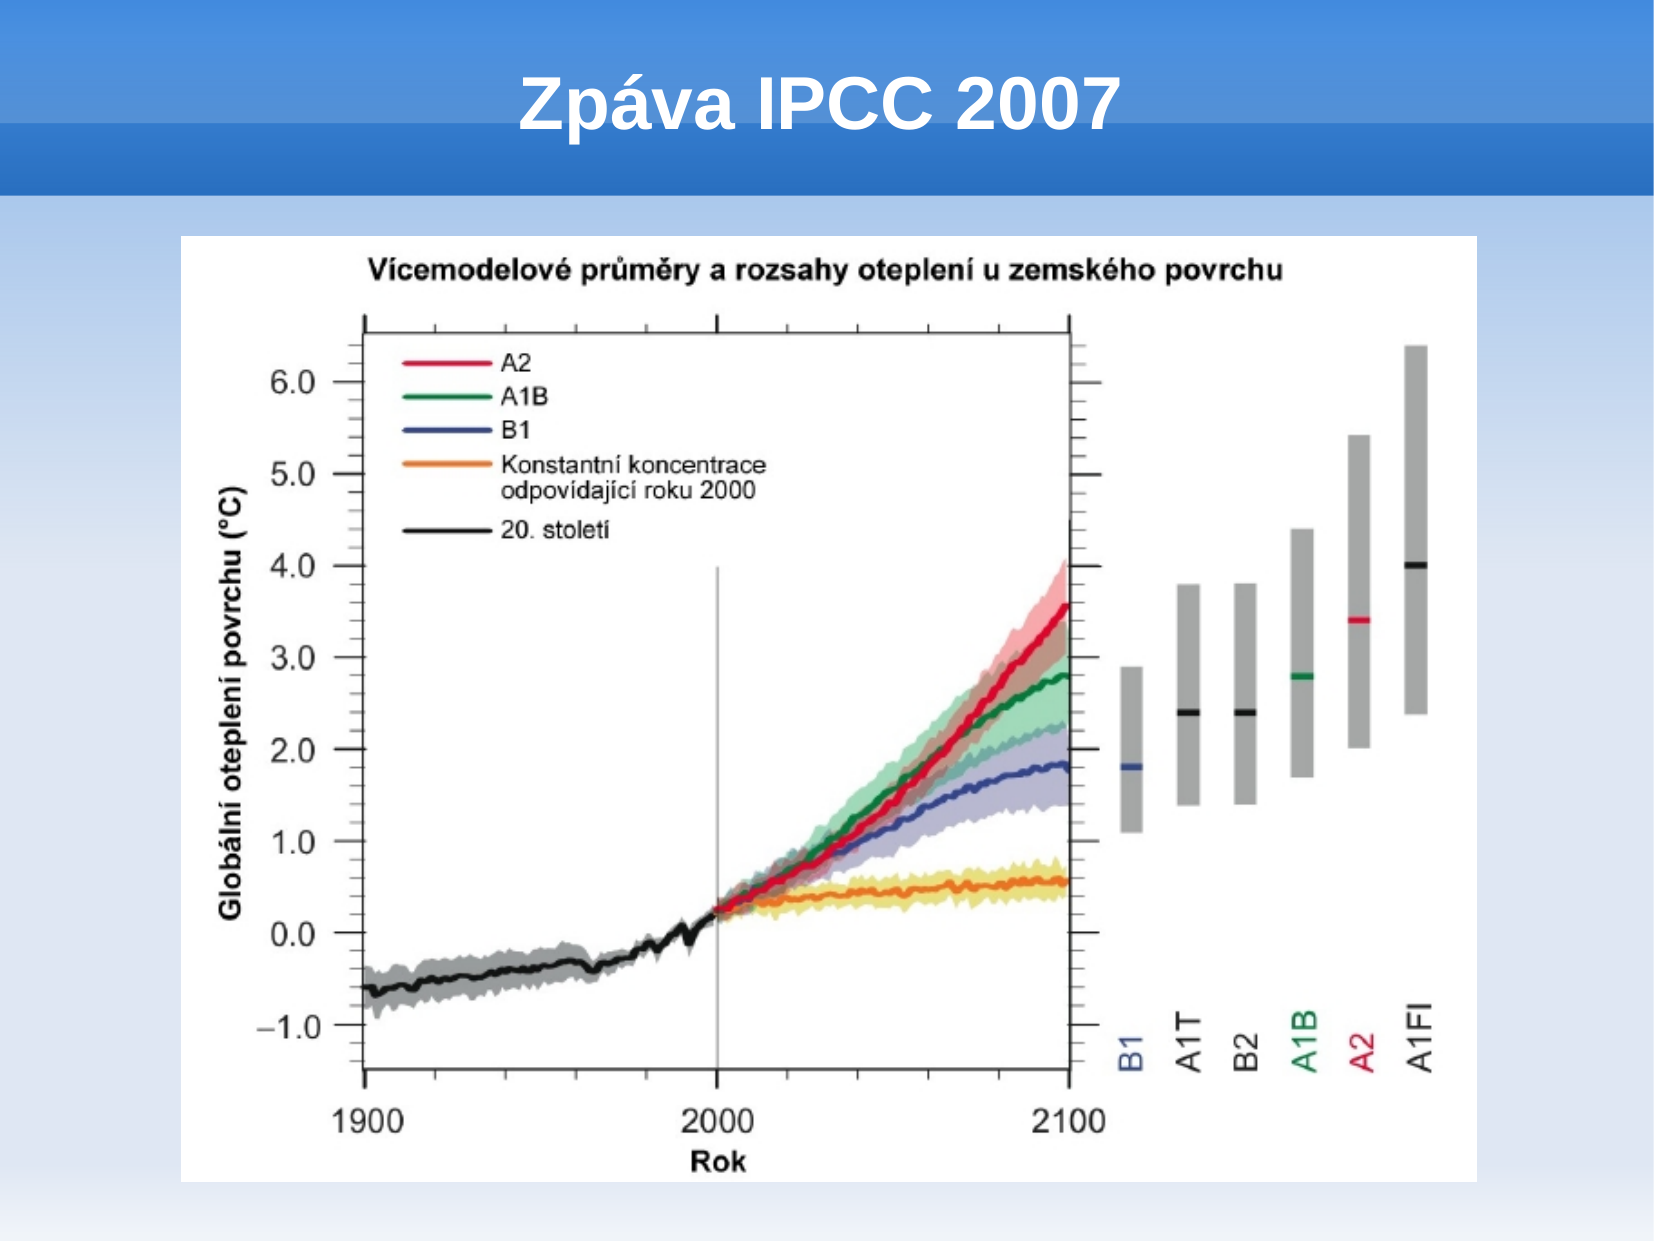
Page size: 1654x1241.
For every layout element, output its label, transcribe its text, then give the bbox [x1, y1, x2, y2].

picture [0, 0, 1654, 1241]
title Zpáva IPCC 2007 [76, 0, 1565, 208]
